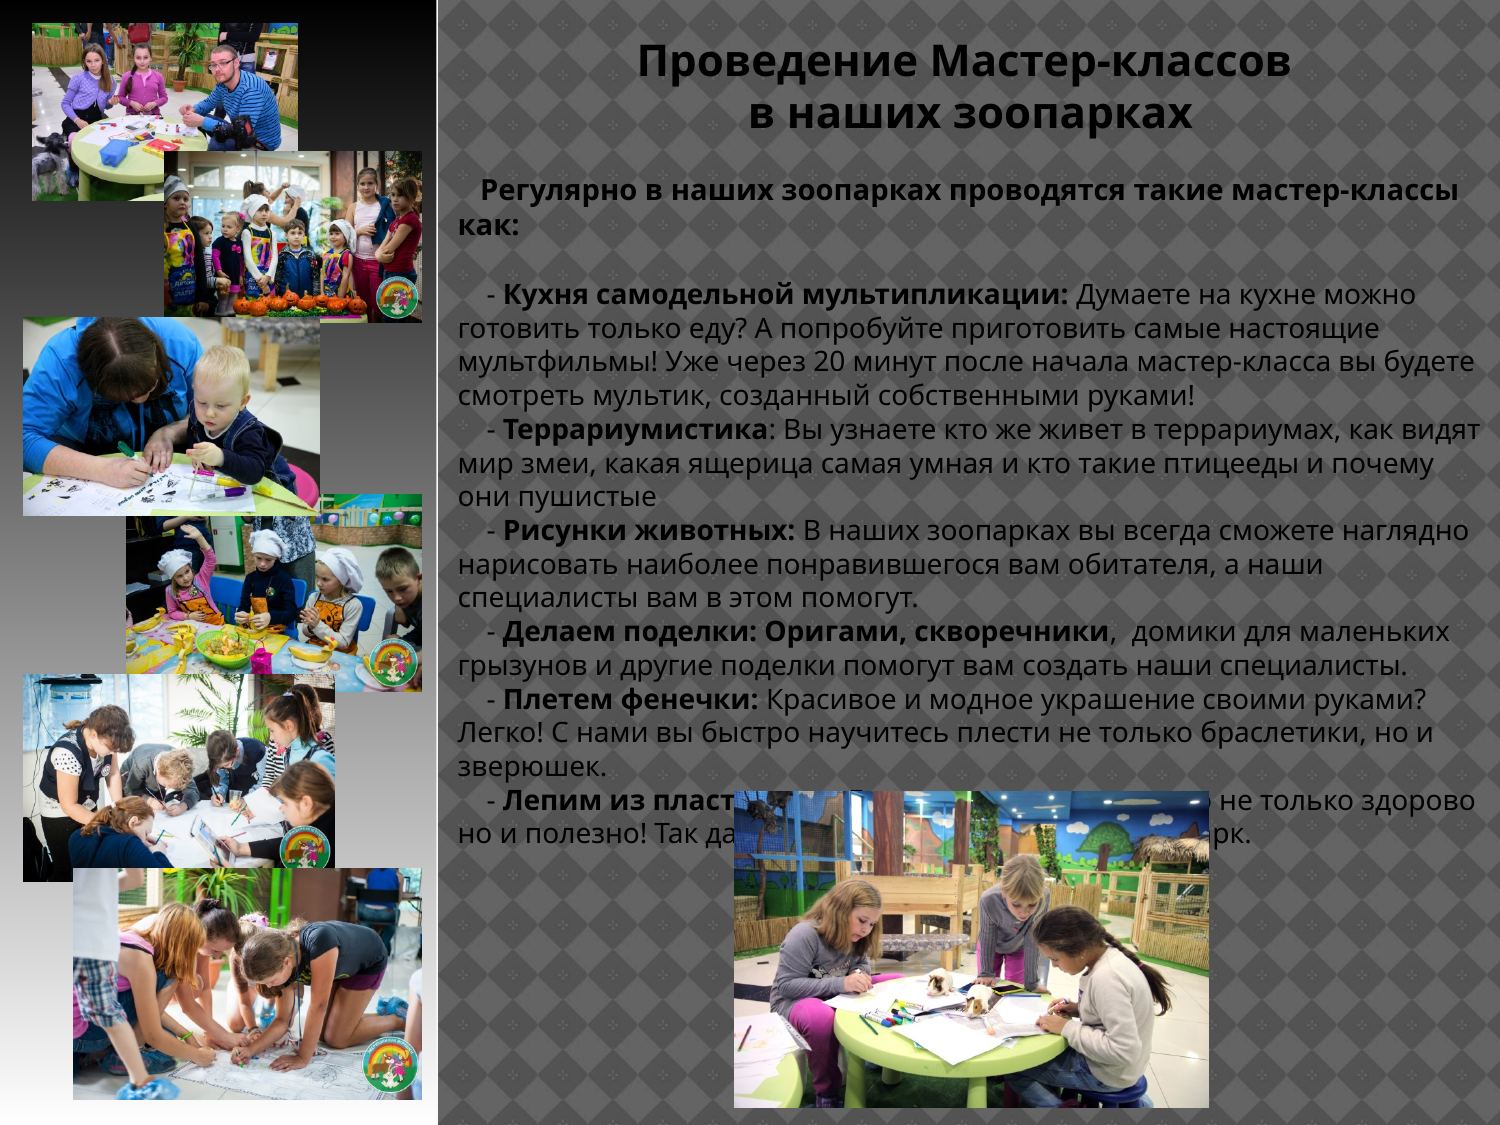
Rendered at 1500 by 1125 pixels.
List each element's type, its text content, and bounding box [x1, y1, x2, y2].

text_box Проведение Мастер-классов в наших зоопарках [454, 48, 1487, 138]
picture [438, 0, 1500, 1125]
text_box Регулярно в наших зоопарках проводятся такие мастер-классы как: - Кухня самодельной мультипликации: Думаете на кухне можно готовить только еду? А попробуйте приготовить самые настоящие мультфильмы! Уже через 20 минут после начала мастер-класса вы будете смотреть мультик, созданный собственными руками! - Террариумистика: Вы узнаете кто же живет в террариумах, как видят мир змеи, какая ящерица самая умная и кто такие птицееды и почему они пушистые - Рисунки животных: В наших зоопарках вы всегда сможете наглядно нарисовать наиболее понравившегося вам обитателя, а наши специалисты вам в этом помогут. - Делаем поделки: Оригами, скворечники, домики для маленьких грызунов и другие поделки помогут вам создать наши специалисты. - Плетем фенечки: Красивое и модное украшение своими руками? Легко! С нами вы быстро научитесь плести не только браслетики, но и зверюшек. - Лепим из пластилина: Лепить из пластилина, это не только здорово но и полезно! Так давайте создавать свой яркий зоопарк. [442, 164, 1500, 858]
picture [23, 23, 422, 1100]
